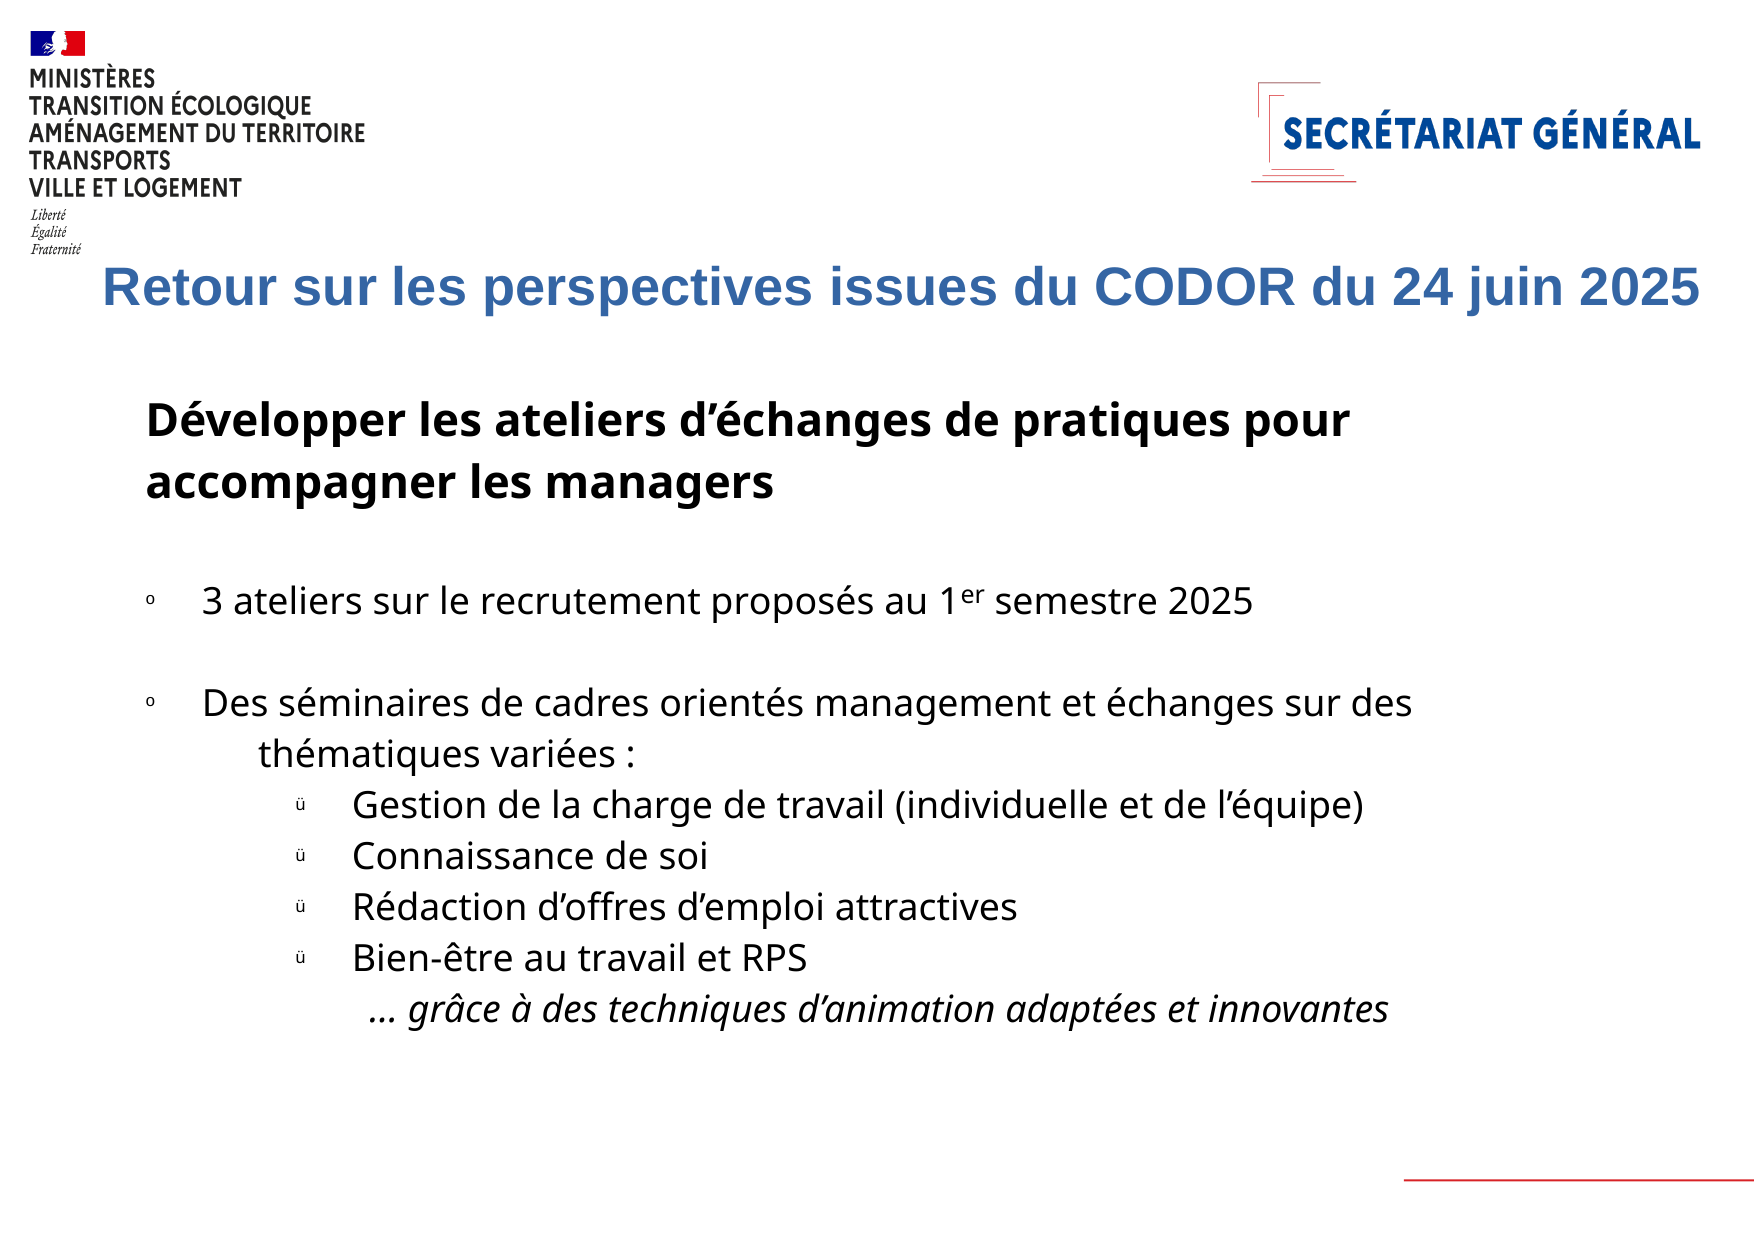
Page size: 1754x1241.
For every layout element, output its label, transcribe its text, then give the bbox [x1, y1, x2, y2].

text_box Développer les ateliers d’échanges de pratiques pour accompagner les managers 3 ateliers sur le recrutement proposés au 1er semestre 2025 Des séminaires de cadres orientés management et échanges sur des thématiques variées : Gestion de la charge de travail (individuelle et de l’équipe) Connaissance de soi Rédaction d’offres d’emploi attractives Bien-être au travail et RPS … grâce à des techniques d’animation adaptées et innovantes [130, 379, 1624, 1128]
title Retour sur les perspectives issues du CODOR du 24 juin 2025 [86, 236, 1720, 332]
picture [1230, 56, 1717, 204]
picture [11, 6, 384, 279]
